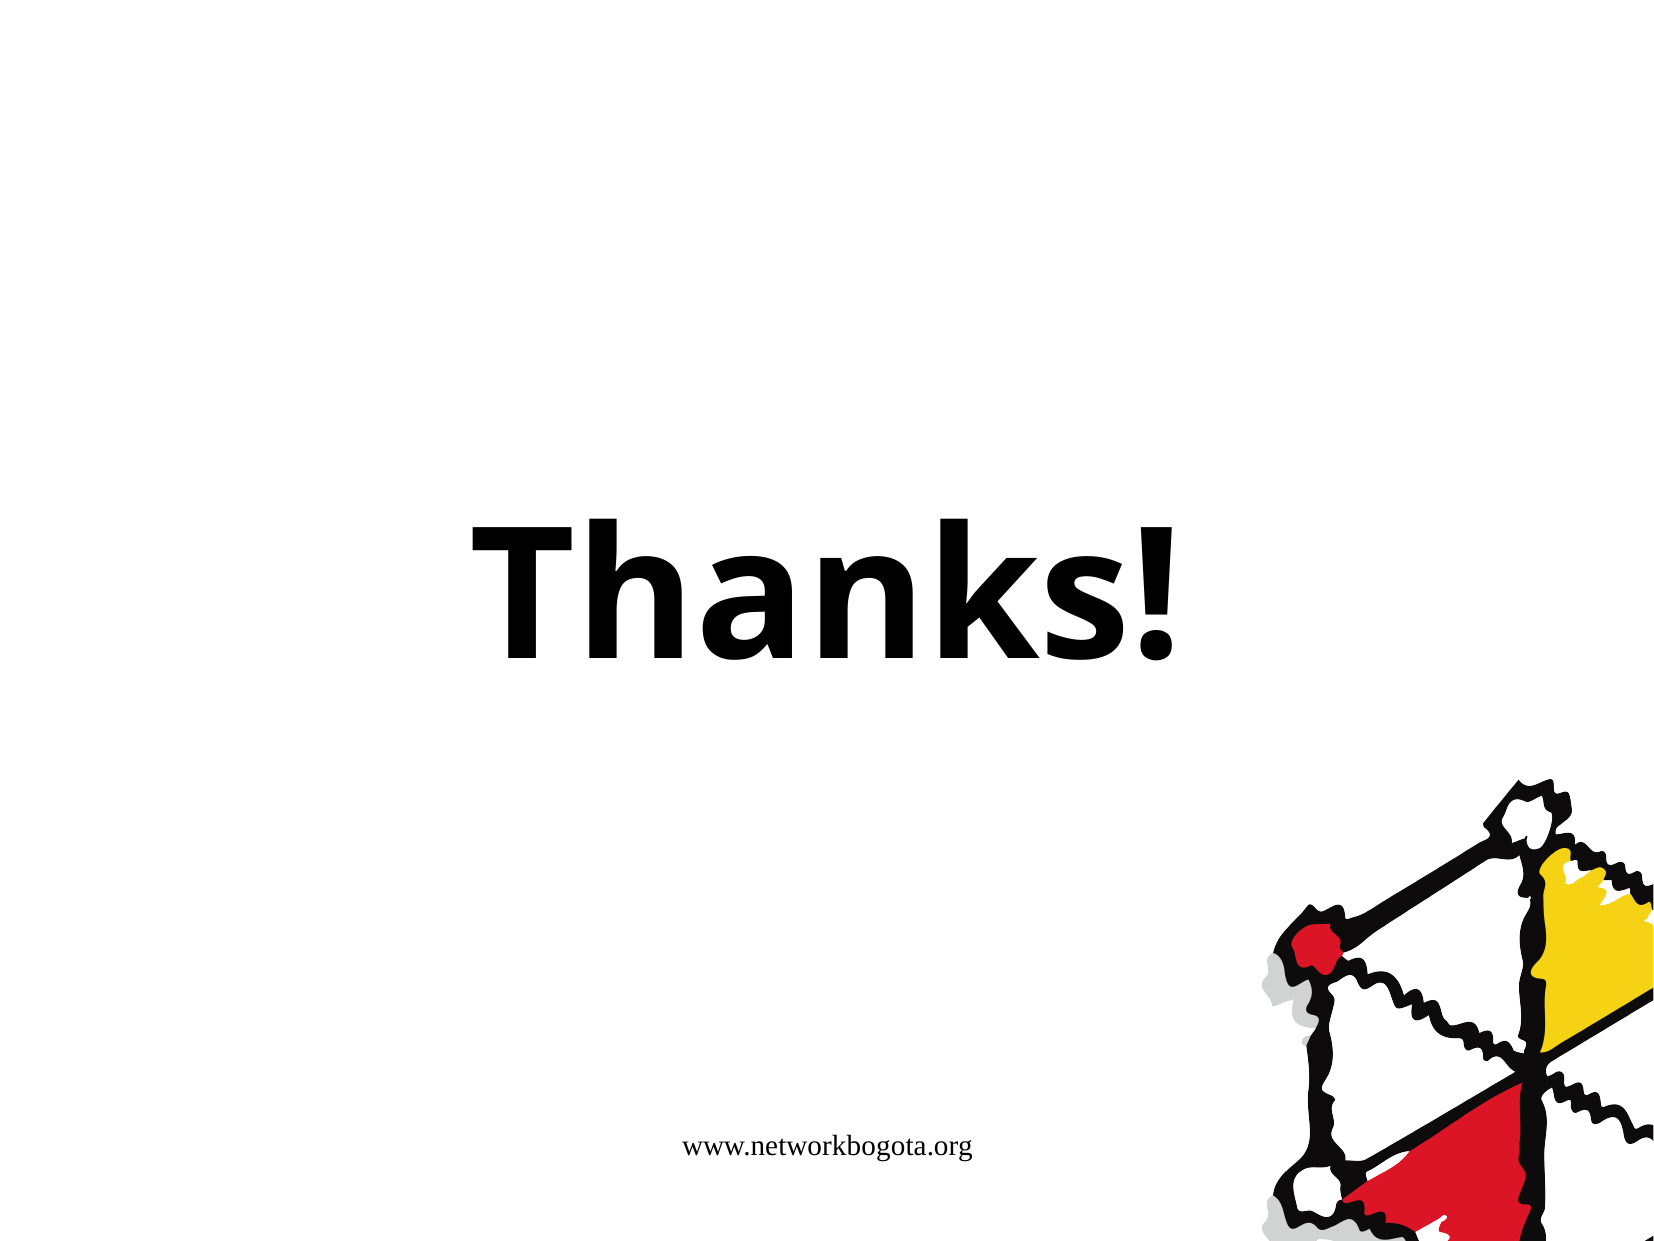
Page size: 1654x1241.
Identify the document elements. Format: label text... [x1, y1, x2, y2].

title Thanks! [82, 465, 1571, 711]
picture [1145, 779, 1654, 1241]
